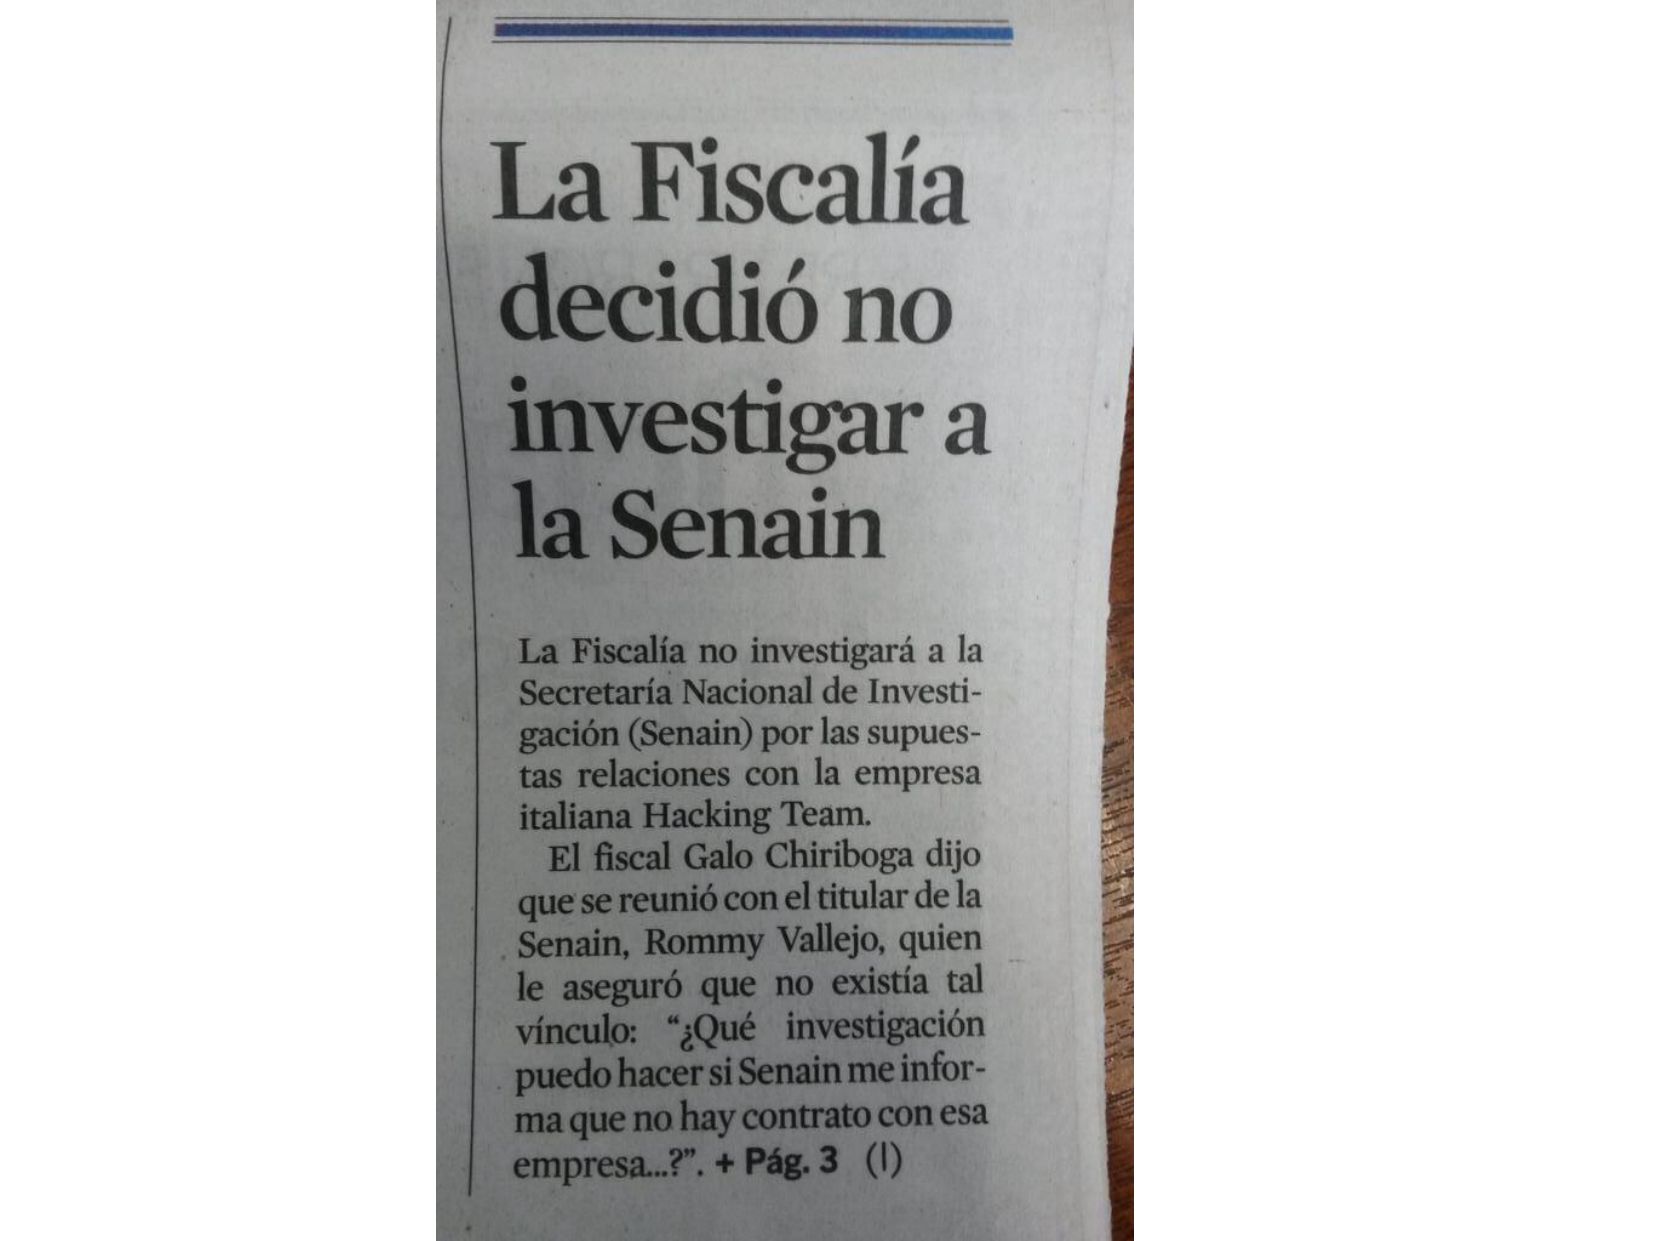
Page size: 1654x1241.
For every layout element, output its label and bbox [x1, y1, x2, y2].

picture [436, 0, 1134, 1241]
